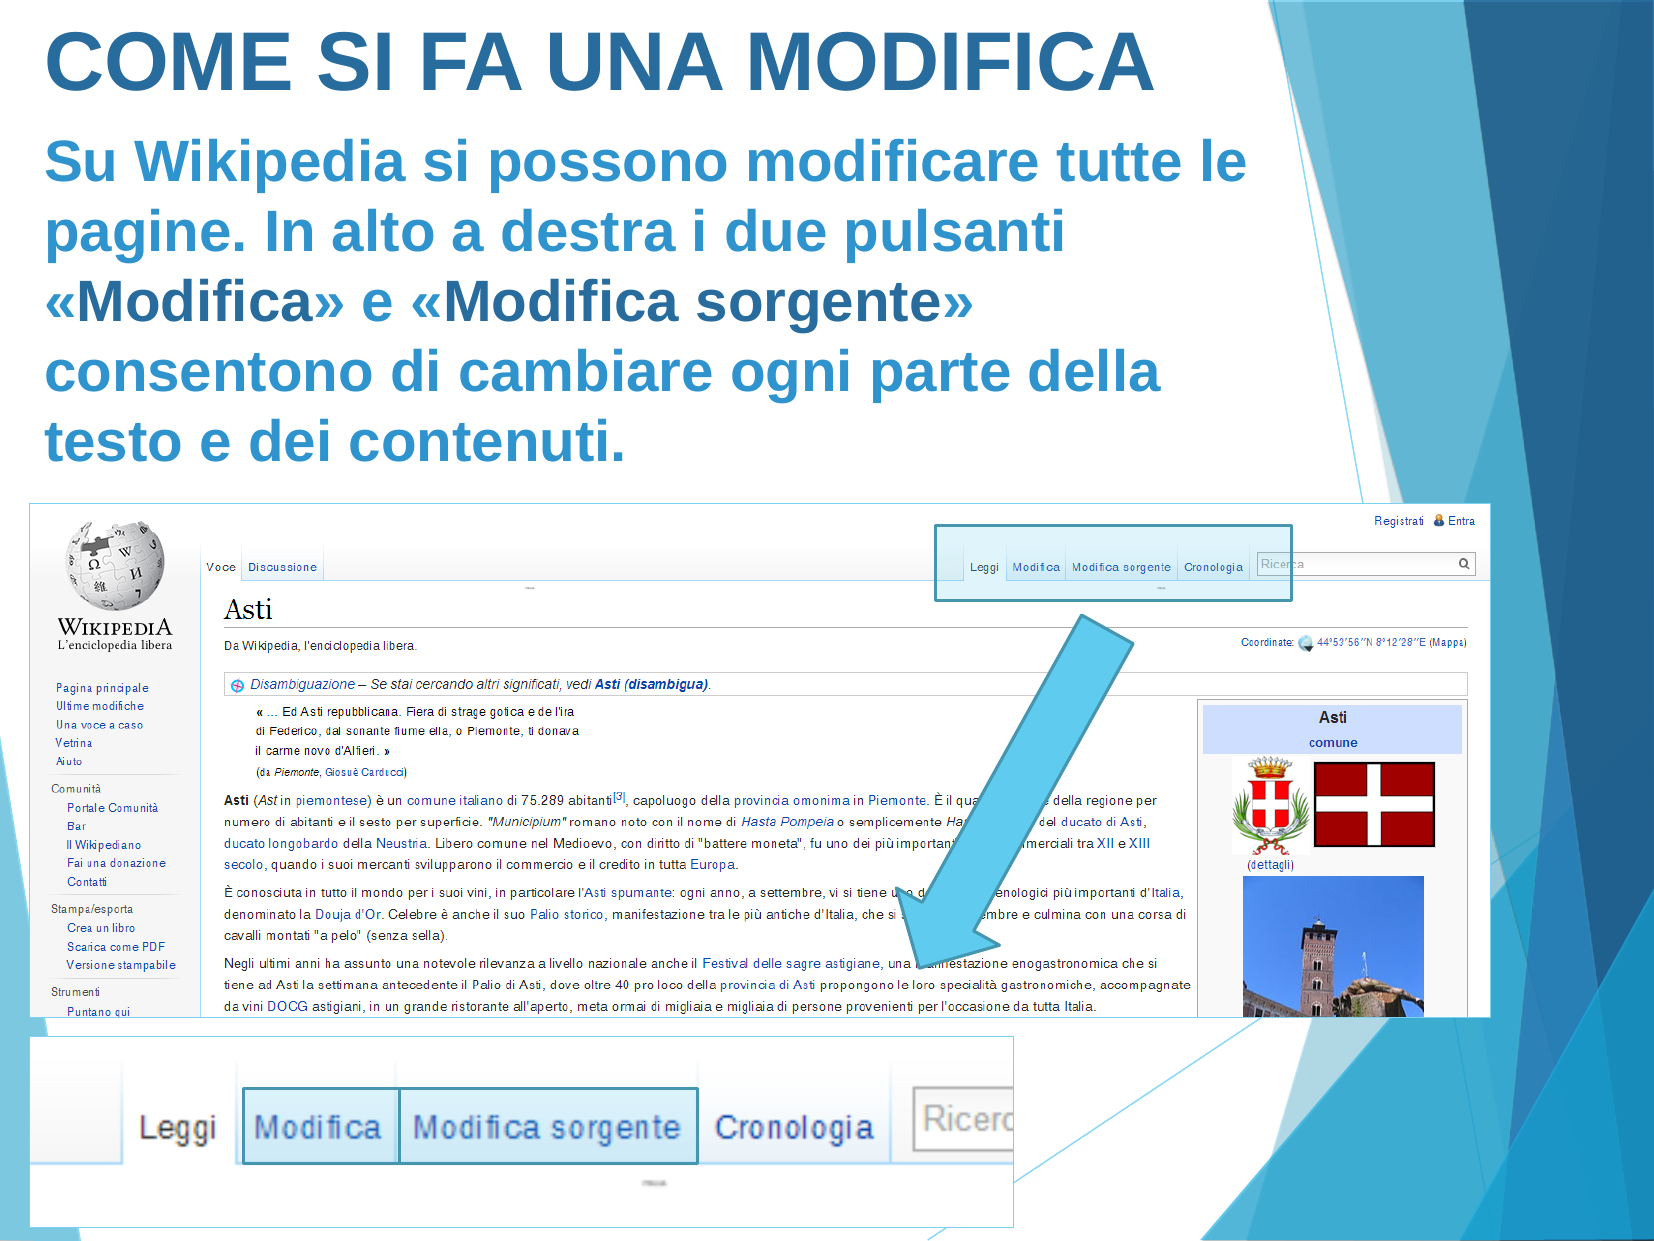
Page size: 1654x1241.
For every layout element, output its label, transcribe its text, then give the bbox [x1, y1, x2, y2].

text_box [896, 615, 1134, 969]
picture [29, 503, 1491, 1018]
text_box COME SI FA UNA MODIFICA [29, 0, 1309, 115]
text_box Su Wikipedia si possono modificare tutte le pagine. In alto a destra i due pulsanti «Modifica» e «Modifica sorgente» consentono di cambiare ogni parte della testo e dei contenuti. [29, 116, 1309, 481]
text_box [243, 1088, 698, 1164]
picture [29, 1036, 1014, 1228]
text_box [935, 525, 1292, 601]
